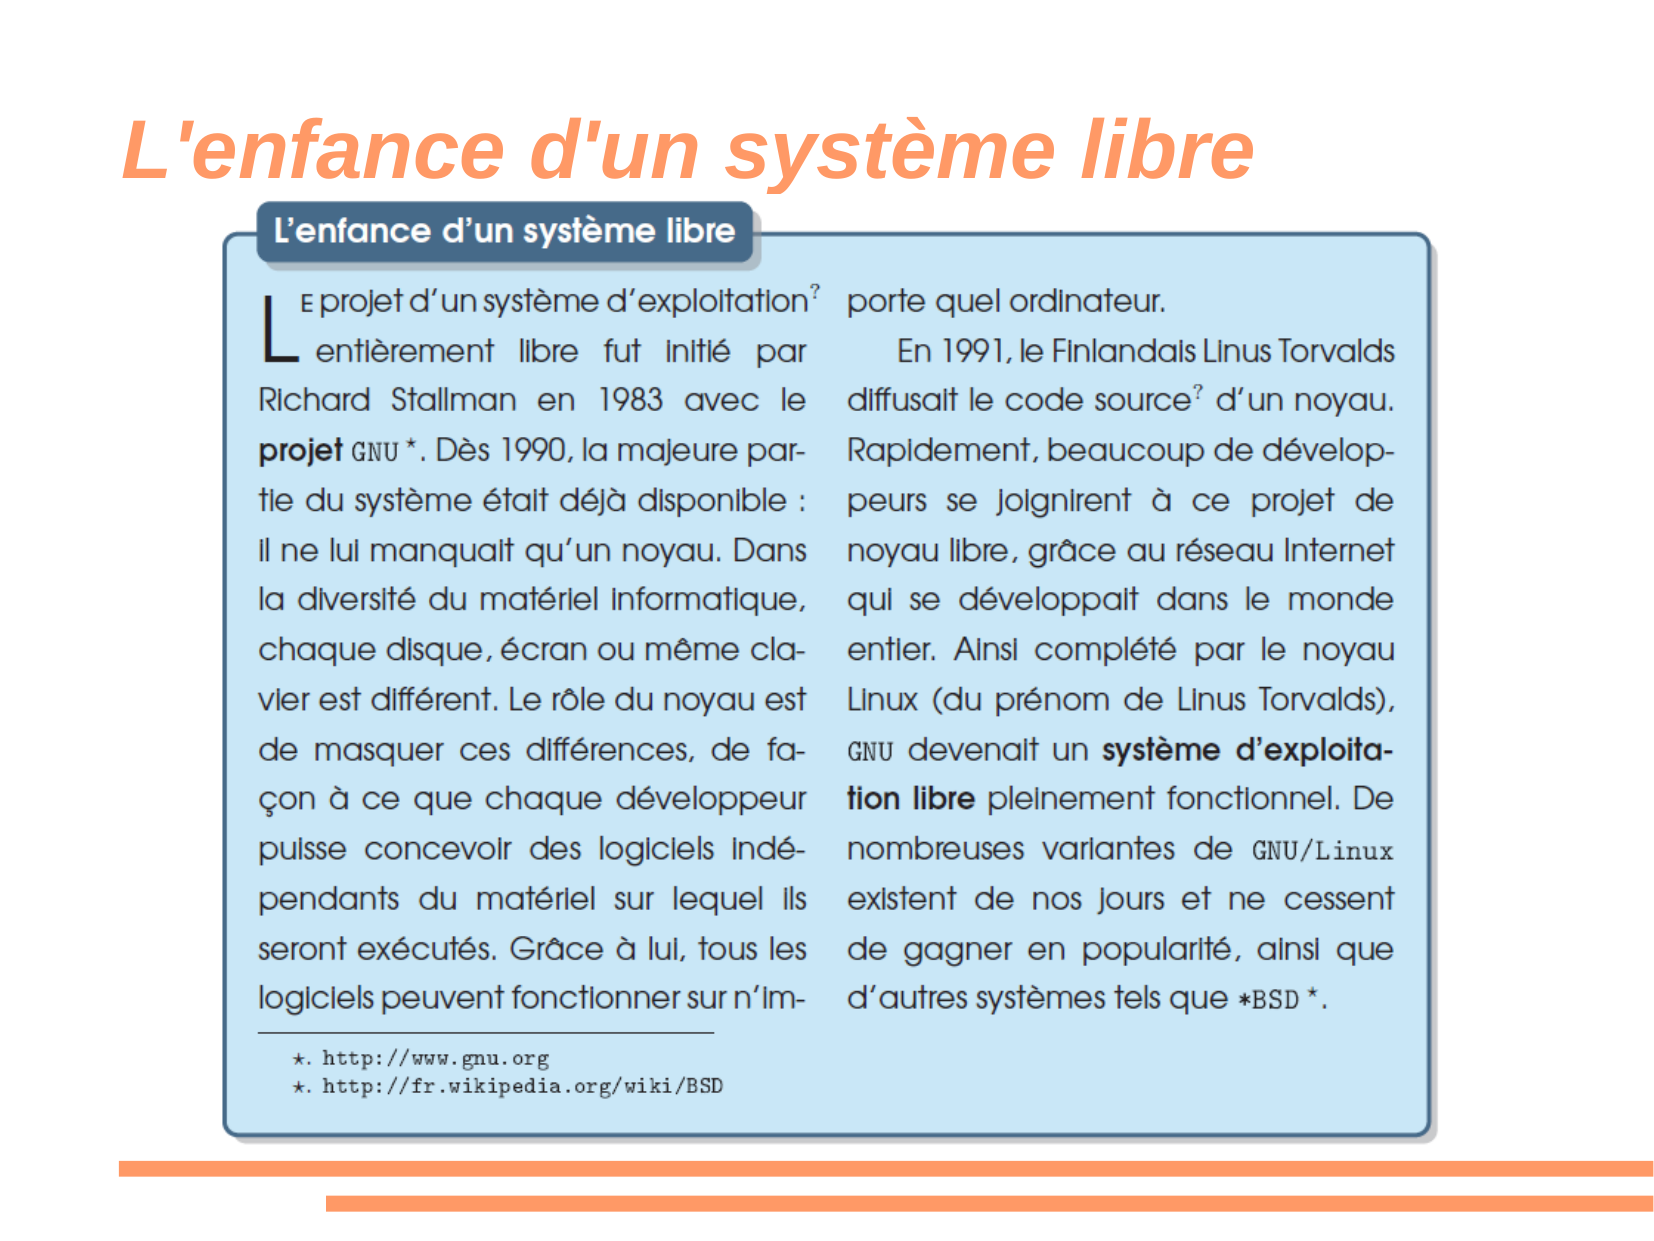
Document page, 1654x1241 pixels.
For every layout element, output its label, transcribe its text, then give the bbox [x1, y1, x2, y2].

title L'enfance d'un système libre [121, 46, 1534, 254]
picture [202, 194, 1447, 1152]
